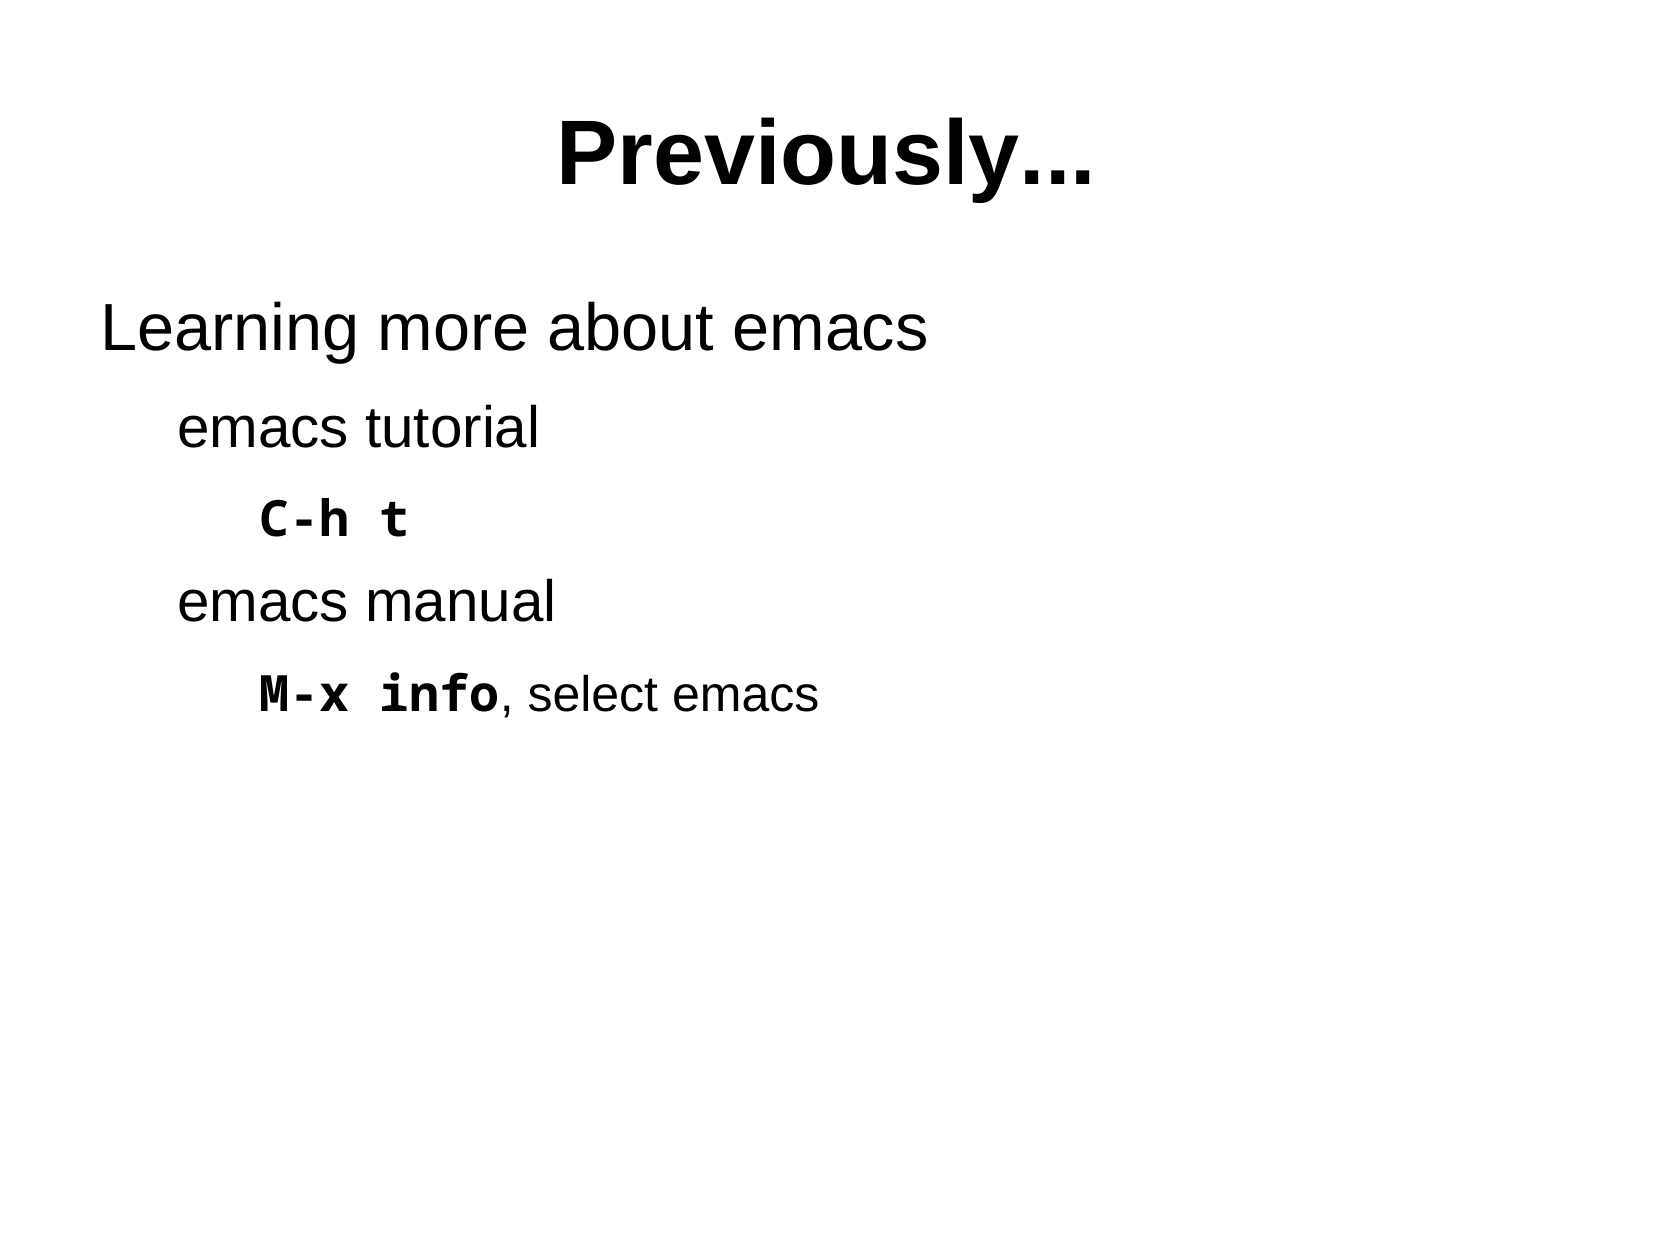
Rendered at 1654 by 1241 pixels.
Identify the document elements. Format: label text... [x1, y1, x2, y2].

list Learning more about emacs emacs tutorial C-h t emacs manual M-x info, select emacs [82, 290, 1571, 1094]
title Previously... [82, 56, 1571, 250]
